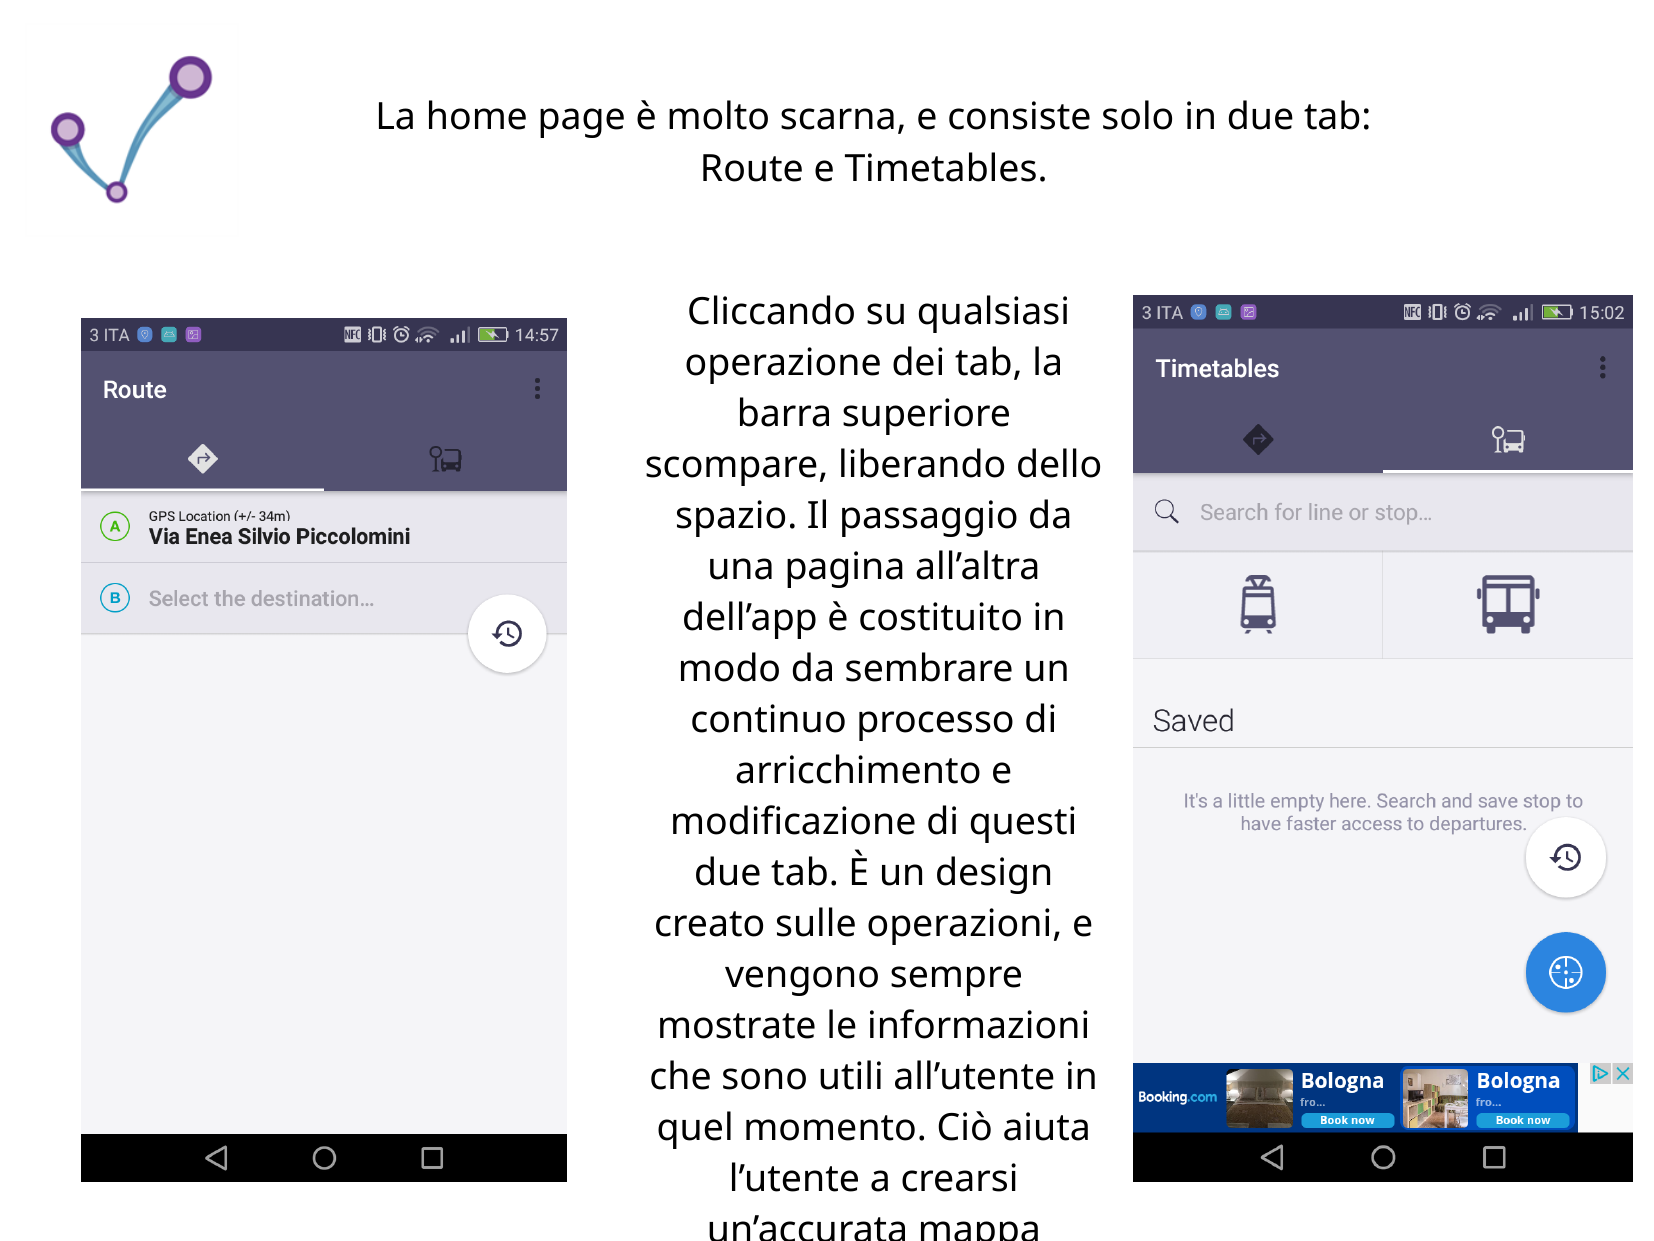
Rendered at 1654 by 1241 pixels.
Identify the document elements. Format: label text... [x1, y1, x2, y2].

picture [81, 318, 567, 1182]
picture [25, 23, 239, 237]
text_box Cliccando su qualsiasi operazione dei tab, la barra superiore scompare, liberando dello spazio. Il passaggio da una pagina all’altra dell’app è costituito in modo da sembrare un continuo processo di arricchimento e modificazione di questi due tab. È un design creato sulle operazioni, e vengono sempre mostrate le informazioni che sono utili all’utente in quel momento. Ciò aiuta l’utente a crearsi un’accurata mappa mentale dell’app. [625, 276, 1123, 1241]
picture [1133, 295, 1633, 1182]
text_box La home page è molto scarna, e consiste solo in due tab: Route e Timetables. [354, 82, 1394, 198]
